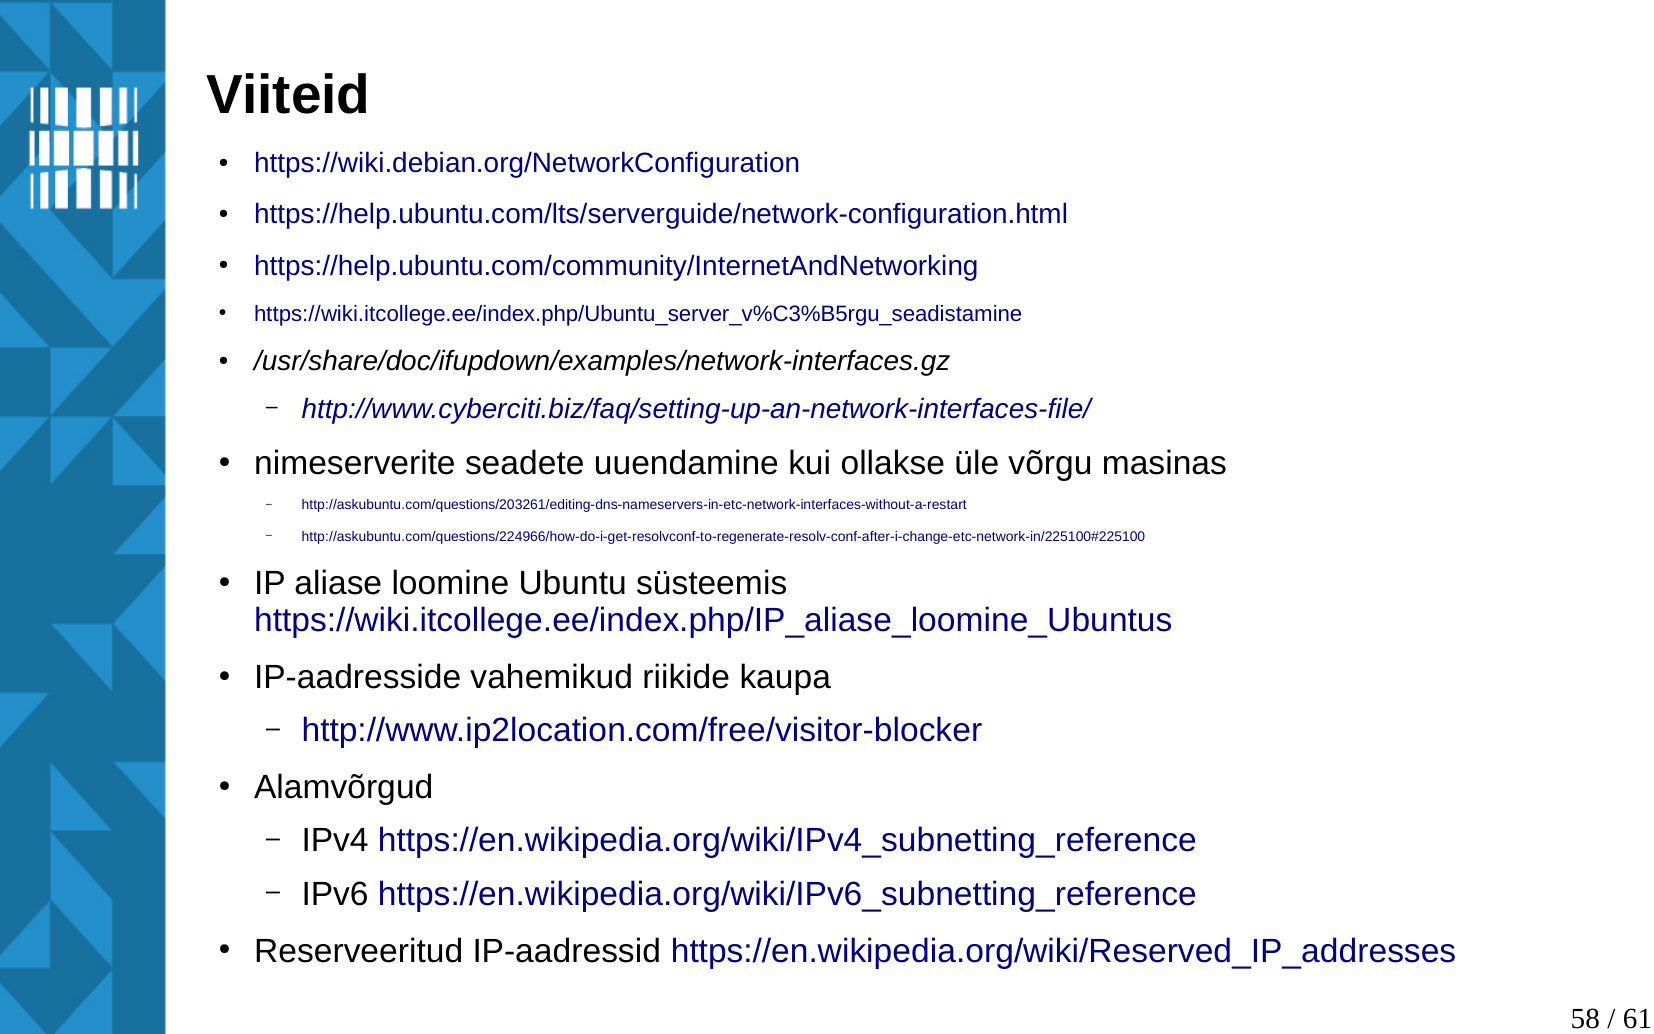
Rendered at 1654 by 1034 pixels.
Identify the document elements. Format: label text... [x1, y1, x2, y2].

title Viiteid [206, 41, 1576, 147]
list https://wiki.debian.org/NetworkConfiguration https://help.ubuntu.com/lts/serverguide/network-configuration.html https://help.ubuntu.com/community/InternetAndNetworking https://wiki.itcollege.ee/index.php/Ubuntu_server_v%C3%B5rgu_seadistamine /usr/share/doc/ifupdown/examples/network-interfaces.gz http://www.cyberciti.biz/faq/setting-up-an-network-interfaces-file/ nimeserverite seadete uuendamine kui ollakse üle võrgu masinas http://askubuntu.com/questions/203261/editing-dns-nameservers-in-etc-network-interfaces-without-a-restart http://askubuntu.com/questions/224966/how-do-i-get-resolvconf-to-regenerate-resolv-conf-after-i-change-etc-network-in/225100#225100 IP aliase loomine Ubuntu süsteemis https://wiki.itcollege.ee/index.php/IP_aliase_loomine_Ubuntus IP-aadresside vahemikud riikide kaupa http://www.ip2location.com/free/visitor-blocker Alamvõrgud IPv4 https://en.wikipedia.org/wiki/IPv4_subnetting_reference IPv6 https://en.wikipedia.org/wiki/IPv6_subnetting_reference Reserveeritud IP-aadressid https://en.wikipedia.org/wiki/Reserved_IP_addresses [206, 147, 1625, 975]
